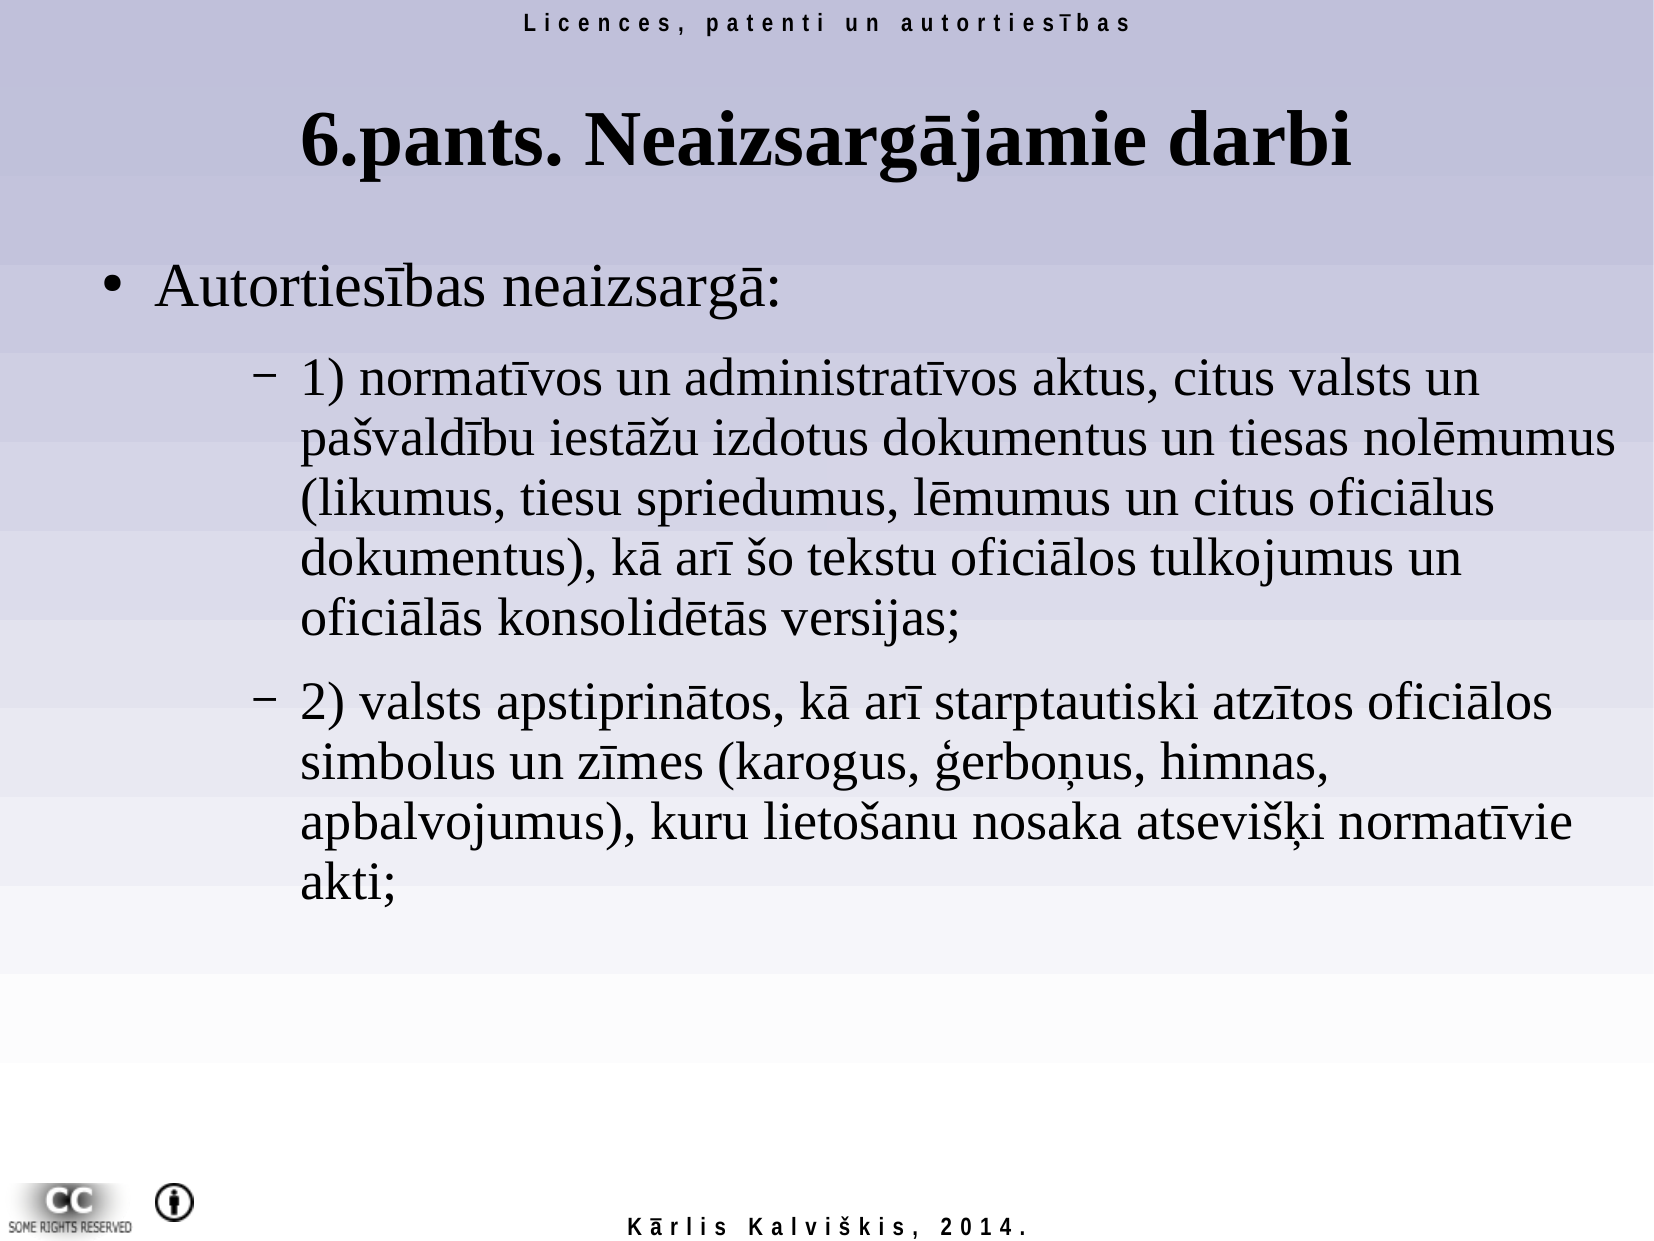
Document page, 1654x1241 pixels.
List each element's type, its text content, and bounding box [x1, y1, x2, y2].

picture [0, 0, 1654, 36]
picture [0, 241, 1654, 1241]
title 6.pants. Neaizsargājamie darbi [0, 36, 1654, 241]
list Autortiesības neaizsargā: 1) normatīvos un administratīvos aktus, citus valsts un pašvaldību iestāžu izdotus dokumentus un tiesas nolēmumus (likumus, tiesu spriedumus, lēmumus un citus oficiālus dokumentus), kā arī šo tekstu oficiālos tulkojumus un oficiālās konsolidētās versijas; 2) valsts apstiprinātos, kā arī starptautiski atzītos oficiālos simbolus un zīmes (karogus, ģerboņus, himnas, apbalvojumus), kuru lietošanu nosaka atsevišķi normatīvie akti; [17, 250, 1632, 1206]
